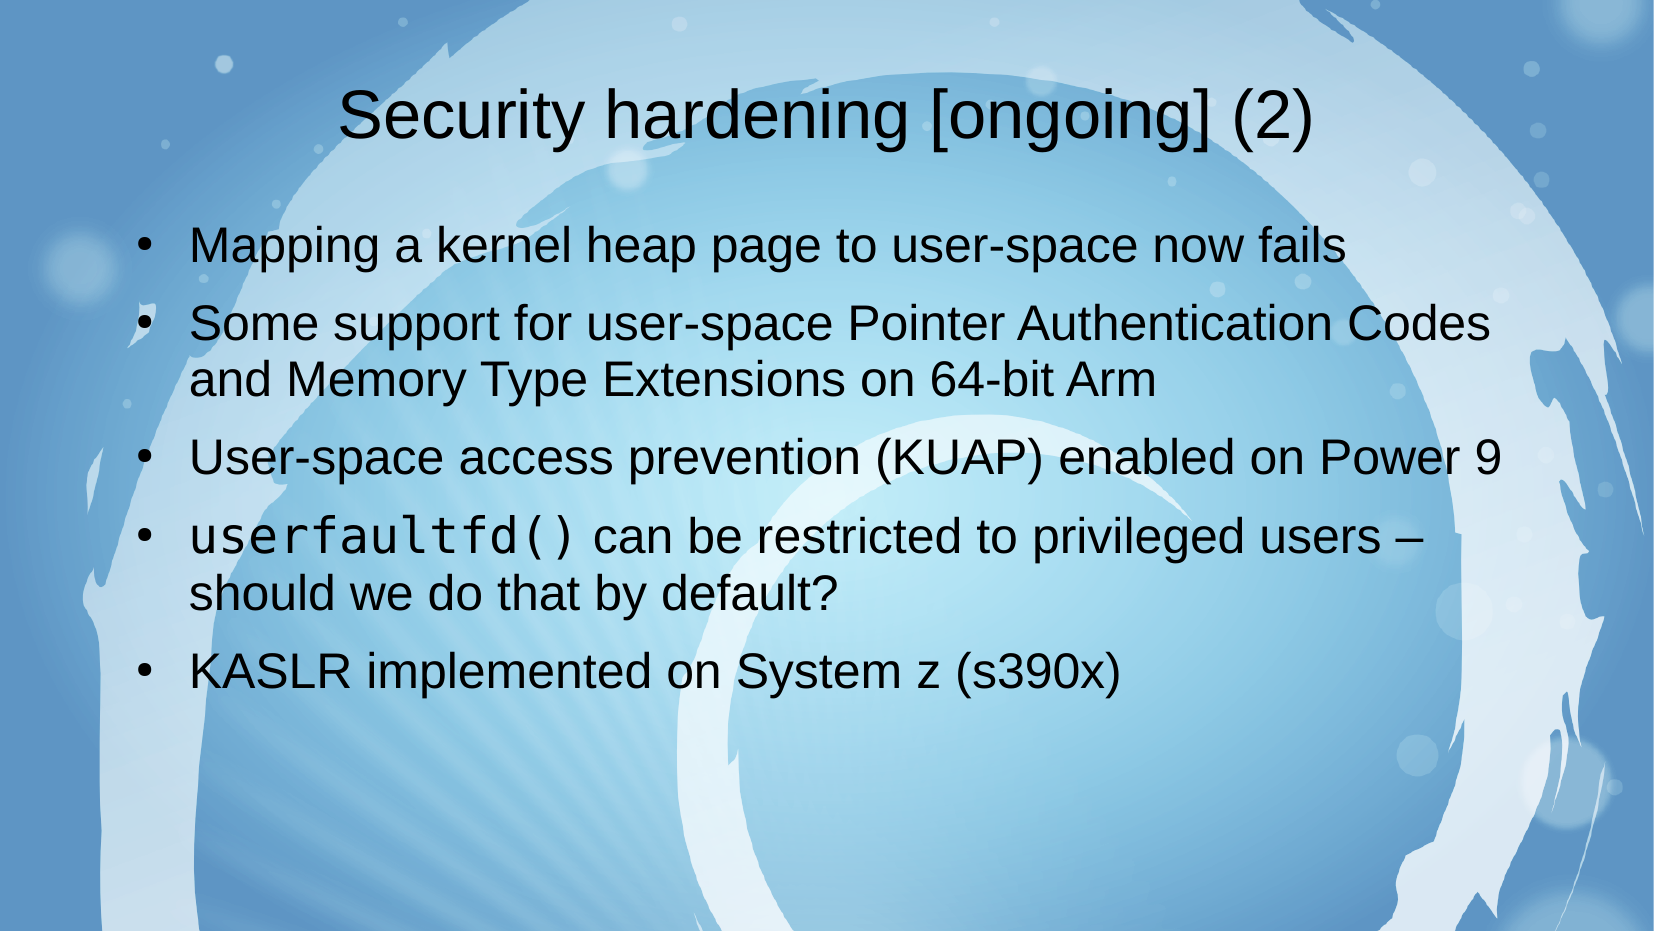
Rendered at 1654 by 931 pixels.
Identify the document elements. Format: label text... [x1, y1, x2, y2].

picture [0, 0, 1654, 931]
list Mapping a kernel heap page to user-space now fails Some support for user-space Pointer Authentication Codes and Memory Type Extensions on 64-bit Arm User-space access prevention (KUAP) enabled on Power 9 userfaultfd() can be restricted to privileged users – should we do that by default? KASLR implemented on System z (s390x) [118, 217, 1536, 832]
title Security hardening [ongoing] (2) [118, 37, 1536, 193]
